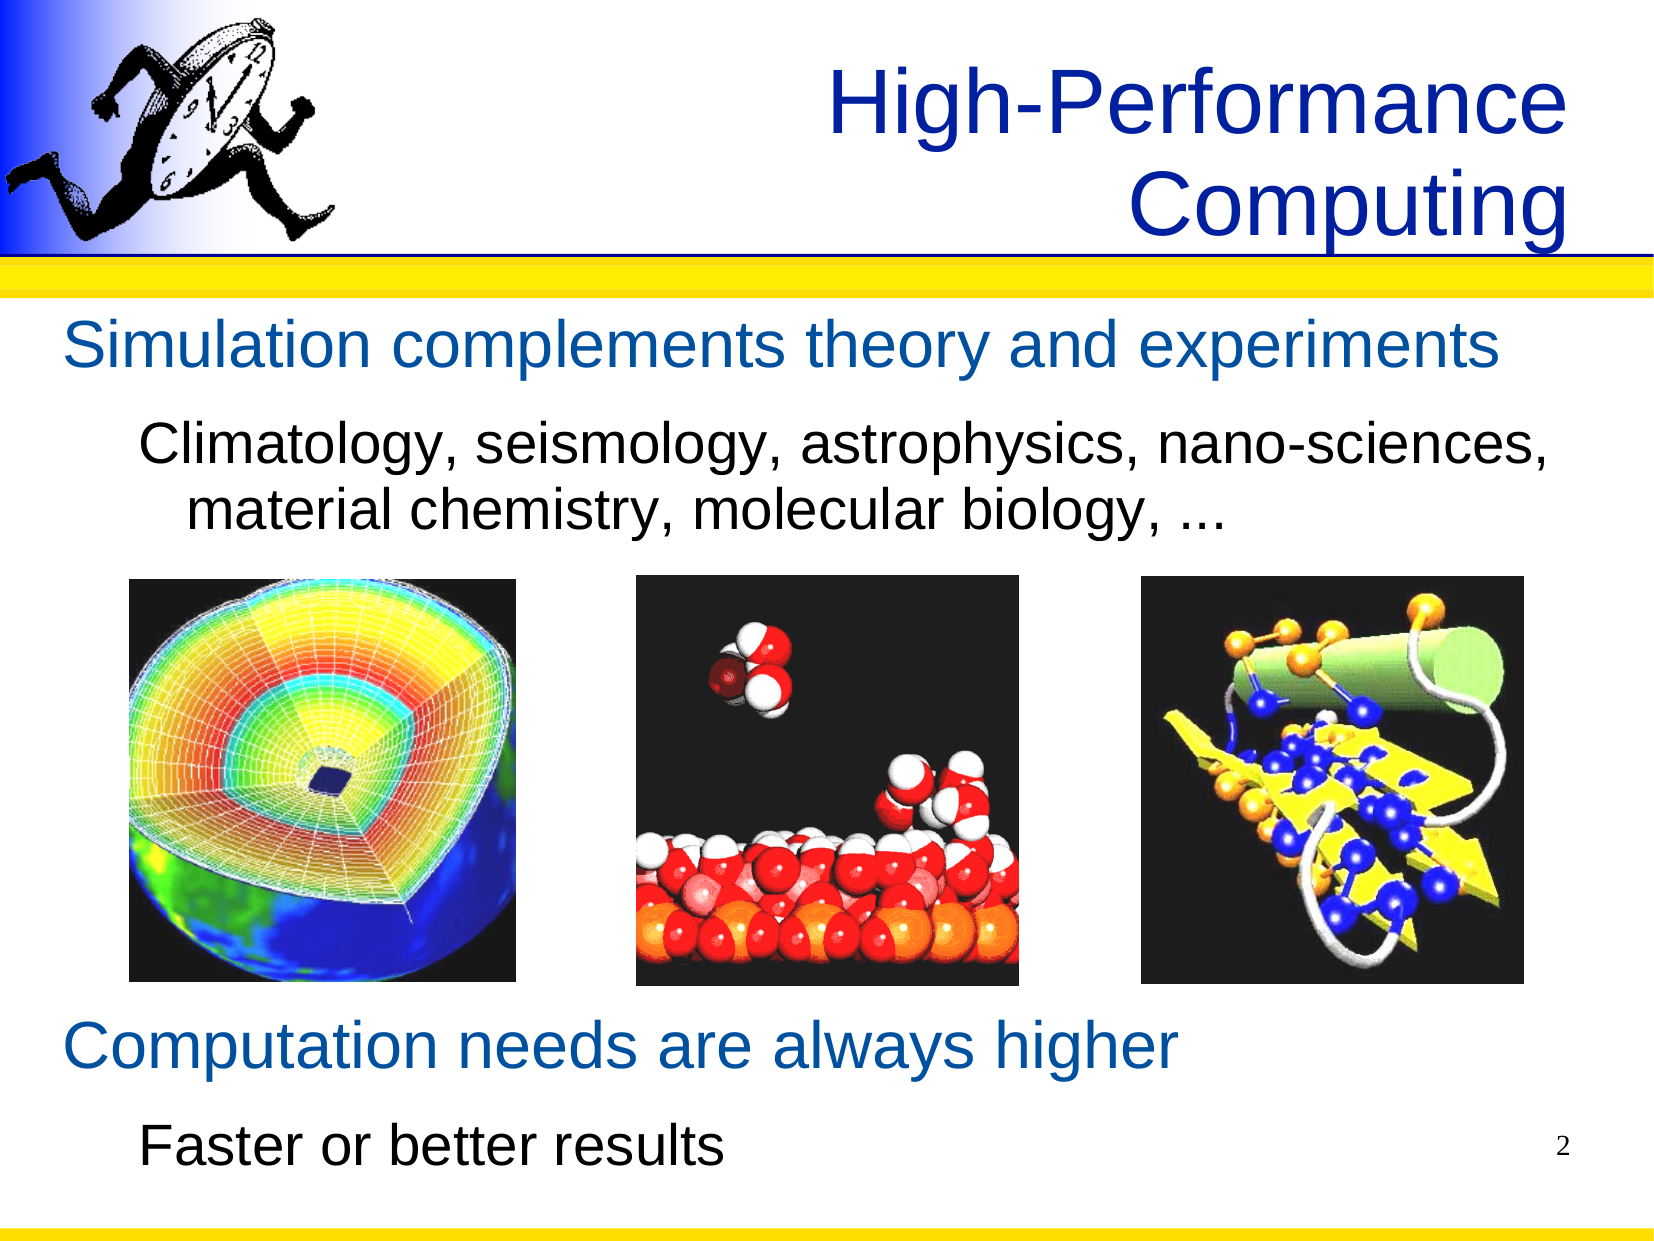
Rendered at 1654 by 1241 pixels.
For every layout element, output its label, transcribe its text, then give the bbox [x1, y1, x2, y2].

picture [636, 575, 1019, 986]
picture [4, 9, 343, 253]
list Simulation complements theory and experiments Climatology, seismology, astrophysics, nano-sciences, material chemistry, molecular biology, ... Computation needs are always higher Faster or better results [44, 307, 1622, 1178]
picture [1141, 576, 1524, 984]
title High-Performance Computing [372, 49, 1571, 257]
picture [129, 579, 516, 982]
